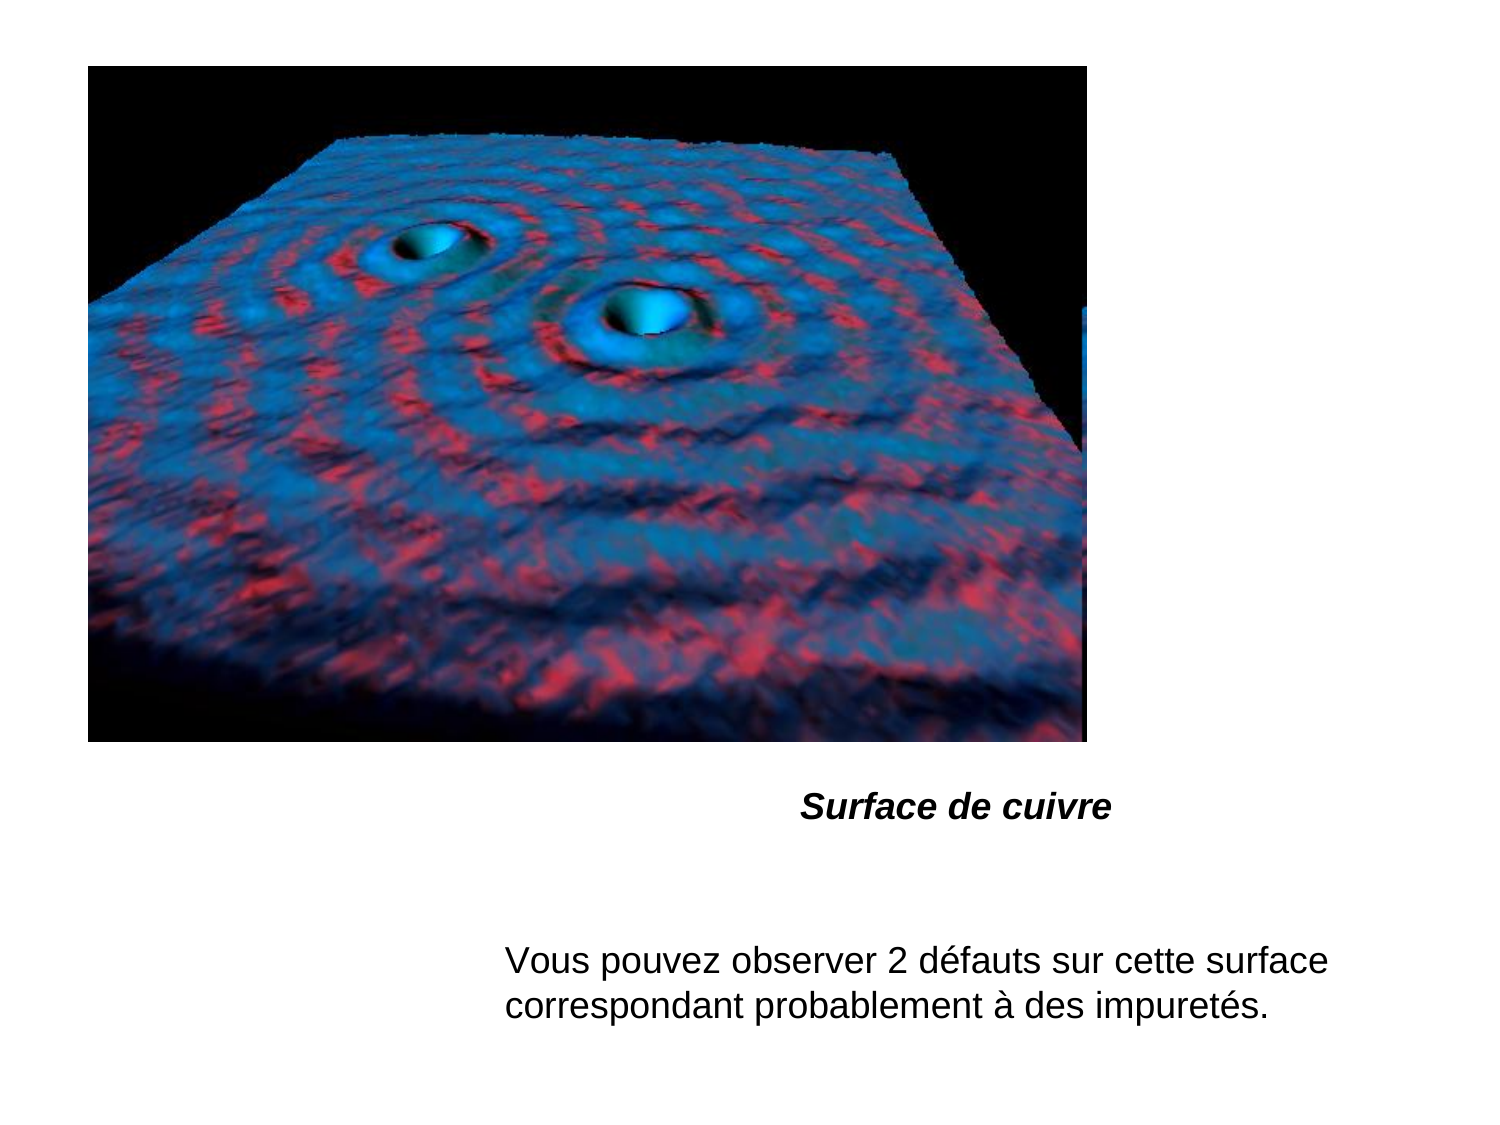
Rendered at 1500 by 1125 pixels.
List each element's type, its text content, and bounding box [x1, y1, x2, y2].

text_box Surface de cuivre [785, 774, 1138, 836]
text_box Vous pouvez observer 2 défauts sur cette surface correspondant probablement à des impuretés. [490, 928, 1448, 1034]
picture [88, 66, 1087, 742]
